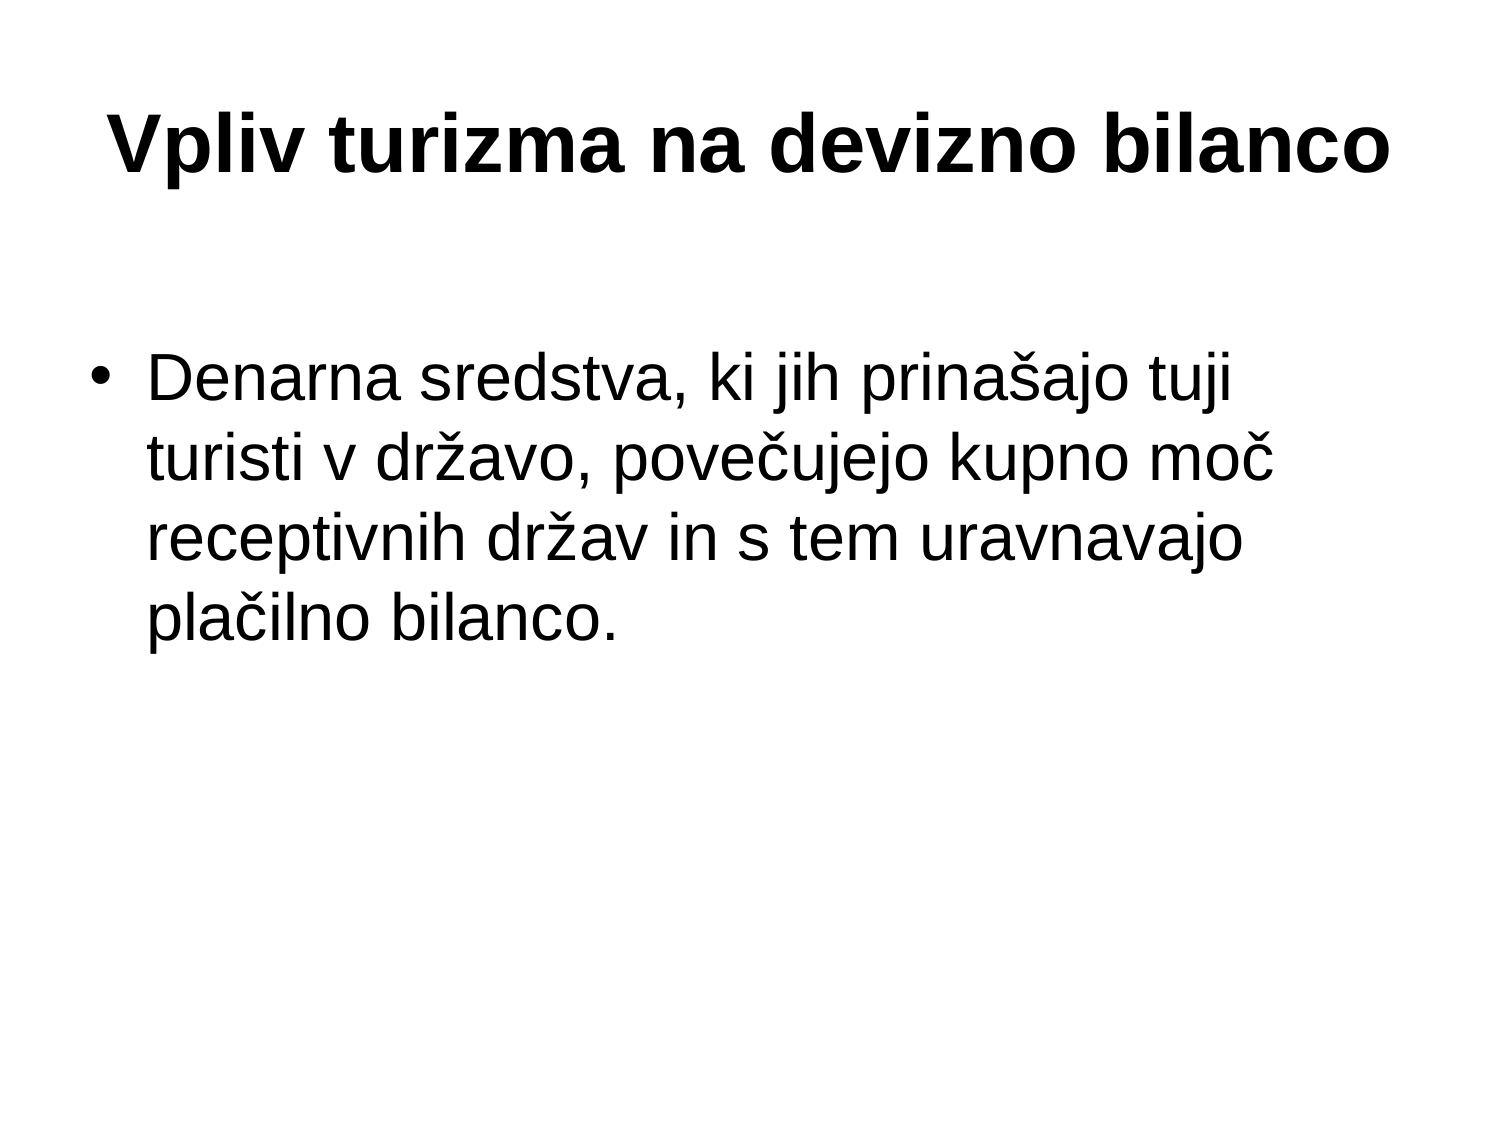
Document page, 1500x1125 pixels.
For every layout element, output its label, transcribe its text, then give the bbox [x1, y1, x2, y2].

title Vpliv turizma na devizno bilanco [75, 45, 1426, 233]
list Denarna sredstva, ki jih prinašajo tuji turisti v državo, povečujejo kupno moč receptivnih držav in s tem uravnavajo plačilno bilanco. [75, 326, 1426, 1006]
